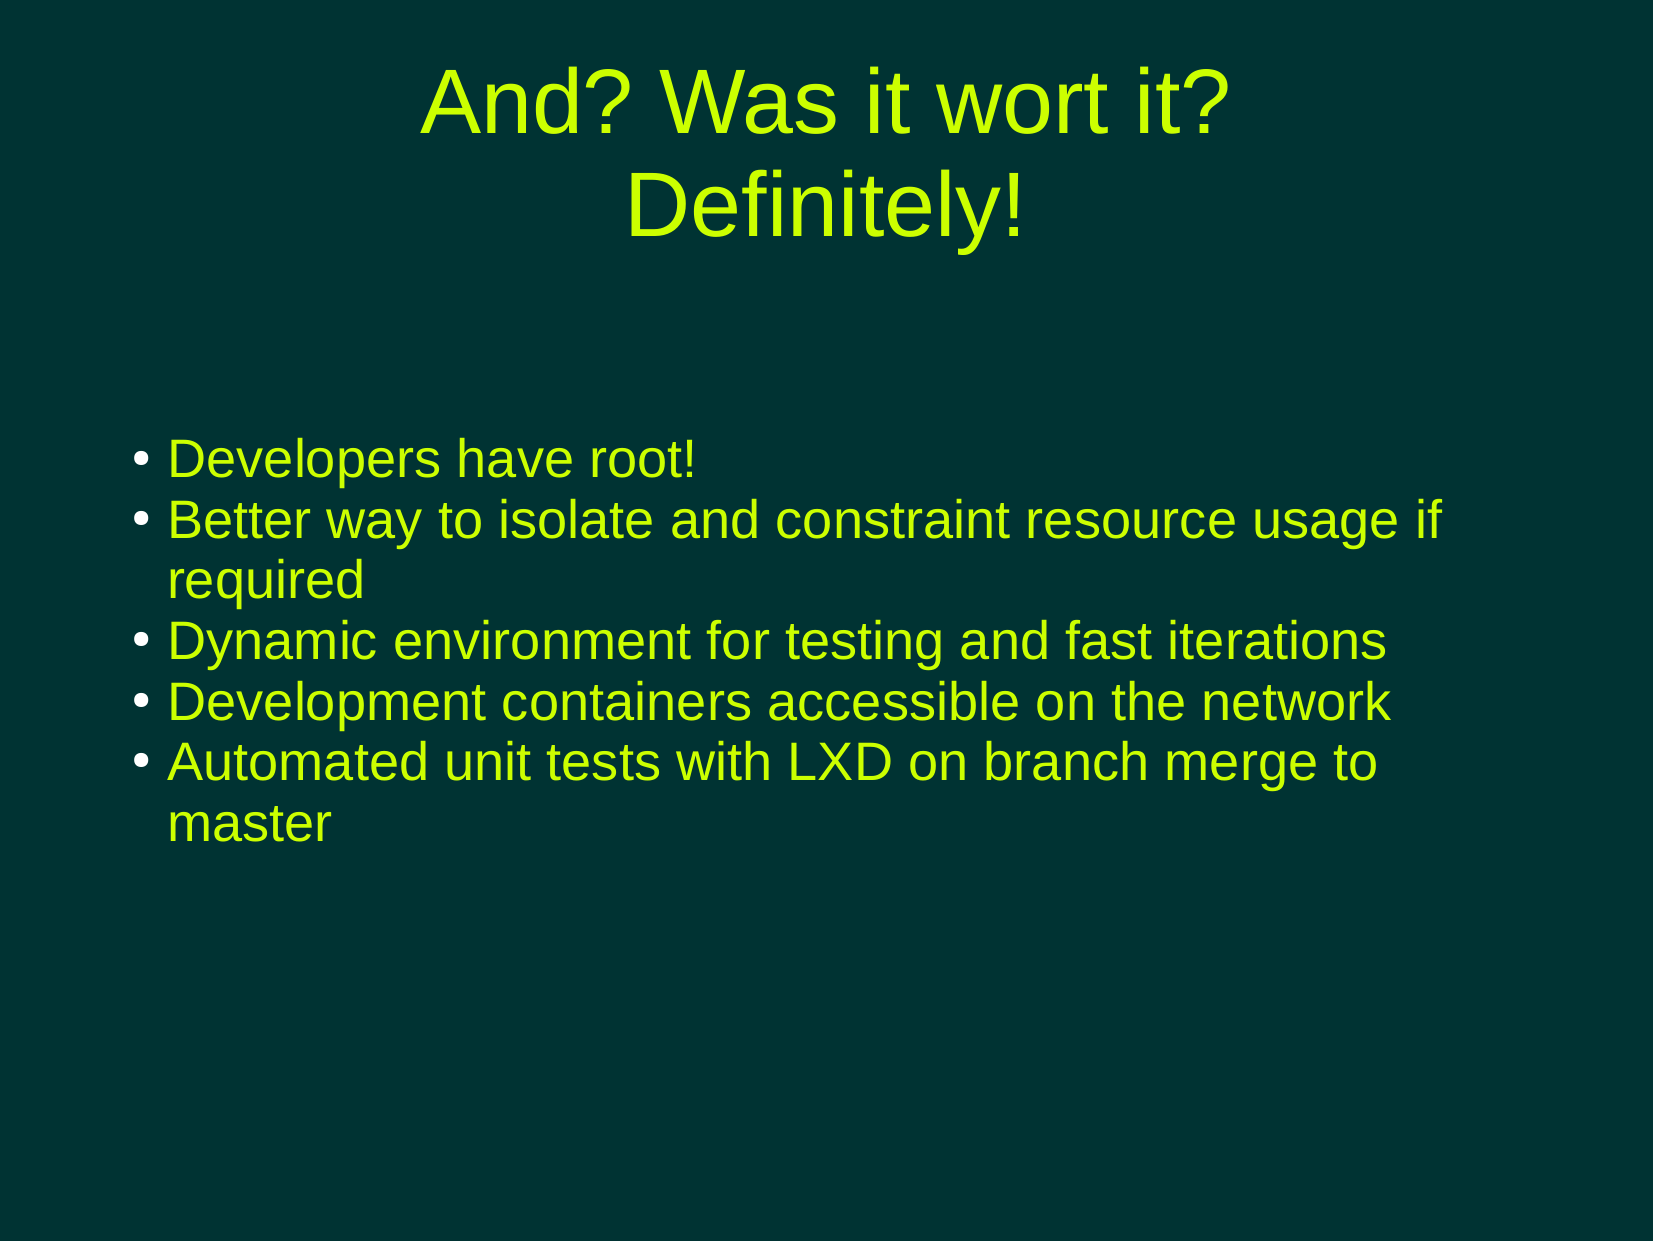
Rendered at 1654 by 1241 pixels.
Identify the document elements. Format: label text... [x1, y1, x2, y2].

text_box Developers have root! Better way to isolate and constraint resource usage if required Dynamic environment for testing and fast iterations Development containers accessible on the network Automated unit tests with LXD on branch merge to master [116, 421, 1501, 976]
title And? Was it wort it? Definitely! [82, 49, 1571, 257]
